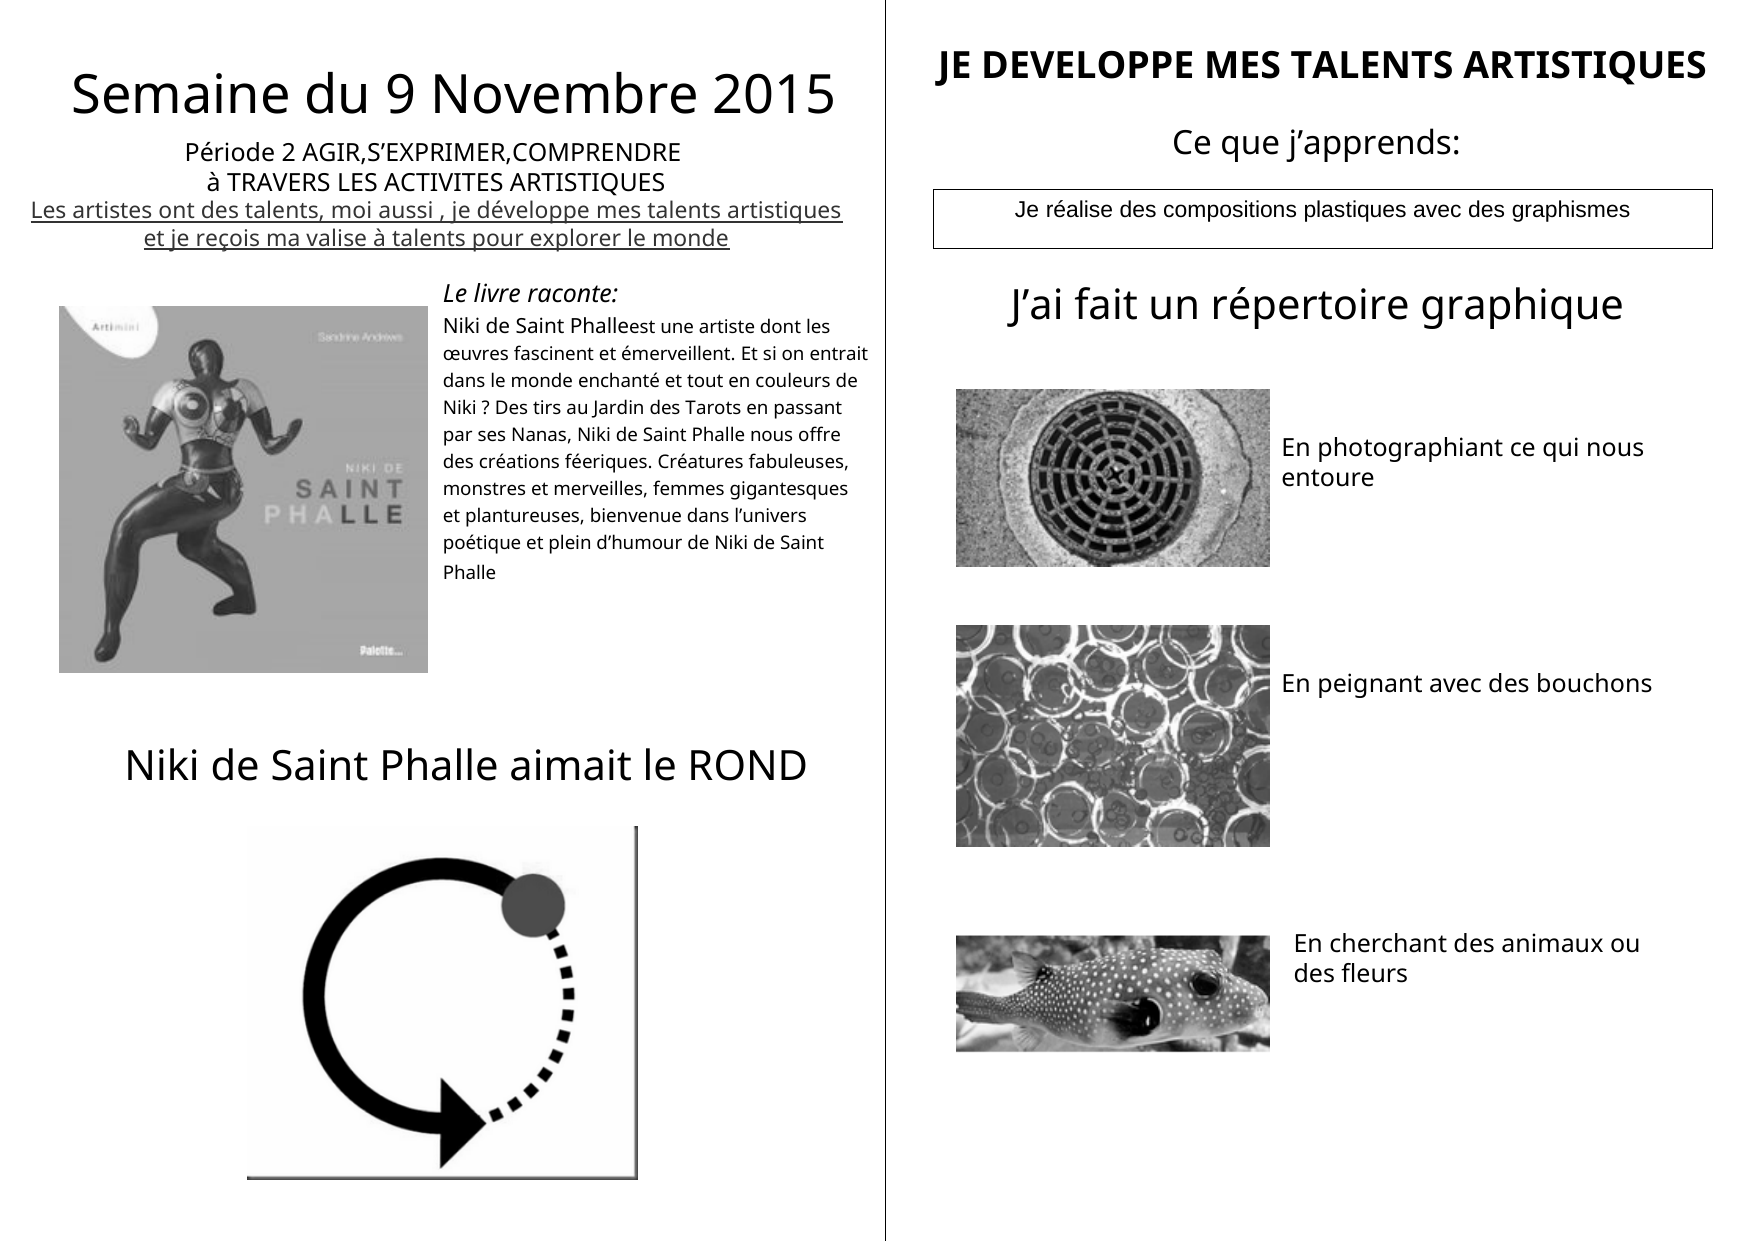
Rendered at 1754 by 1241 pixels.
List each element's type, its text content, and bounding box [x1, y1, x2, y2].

text_box Le livre raconte: Niki de Saint Phalleest une artiste dont les œuvres fascinent et émerveillent. Et si on entrait dans le monde enchanté et tout en couleurs de Niki ? Des tirs au Jardin des Tarots en passant par ses Nanas, Niki de Saint Phalle nous offre des créations féeriques. Créatures fabuleuses, monstres et merveilles, femmes gigantesques et plantureuses, bienvenue dans l’univers poétique et plein d’humour de Niki de Saint Phalle [436, 271, 874, 709]
picture [247, 826, 638, 1180]
picture [956, 625, 1270, 847]
text_box Ce que j’apprends: [1086, 115, 1548, 181]
text_box JE DEVELOPPE MES TALENTS ARTISTIQUES [921, 35, 1725, 1170]
text_box En peignant avec des bouchons [1275, 661, 1678, 780]
text_box Je réalise des compositions plastiques avec des graphismes [933, 188, 1713, 248]
text_box En photographiant ce qui nous entoure [1275, 425, 1678, 544]
picture [59, 306, 428, 673]
text_box Niki de Saint Phalle aimait le ROND [70, 732, 863, 1182]
text_box J’ai fait un répertoire graphique [956, 271, 1690, 367]
picture [956, 895, 1270, 1093]
text_box Semaine du 9 Novembre 2015 [46, 53, 863, 148]
text_box Période 2 AGIR,S’EXPRIMER,COMPRENDRE à TRAVERS LES ACTIVITES ARTISTIQUES Les artistes ont des talents, moi aussi , je développe mes talents artistiques et je reçois ma valise à talents pour explorer le monde [11, 130, 862, 284]
text_box En cherchant des animaux ou des fleurs [1287, 921, 1678, 1028]
picture [956, 389, 1270, 567]
